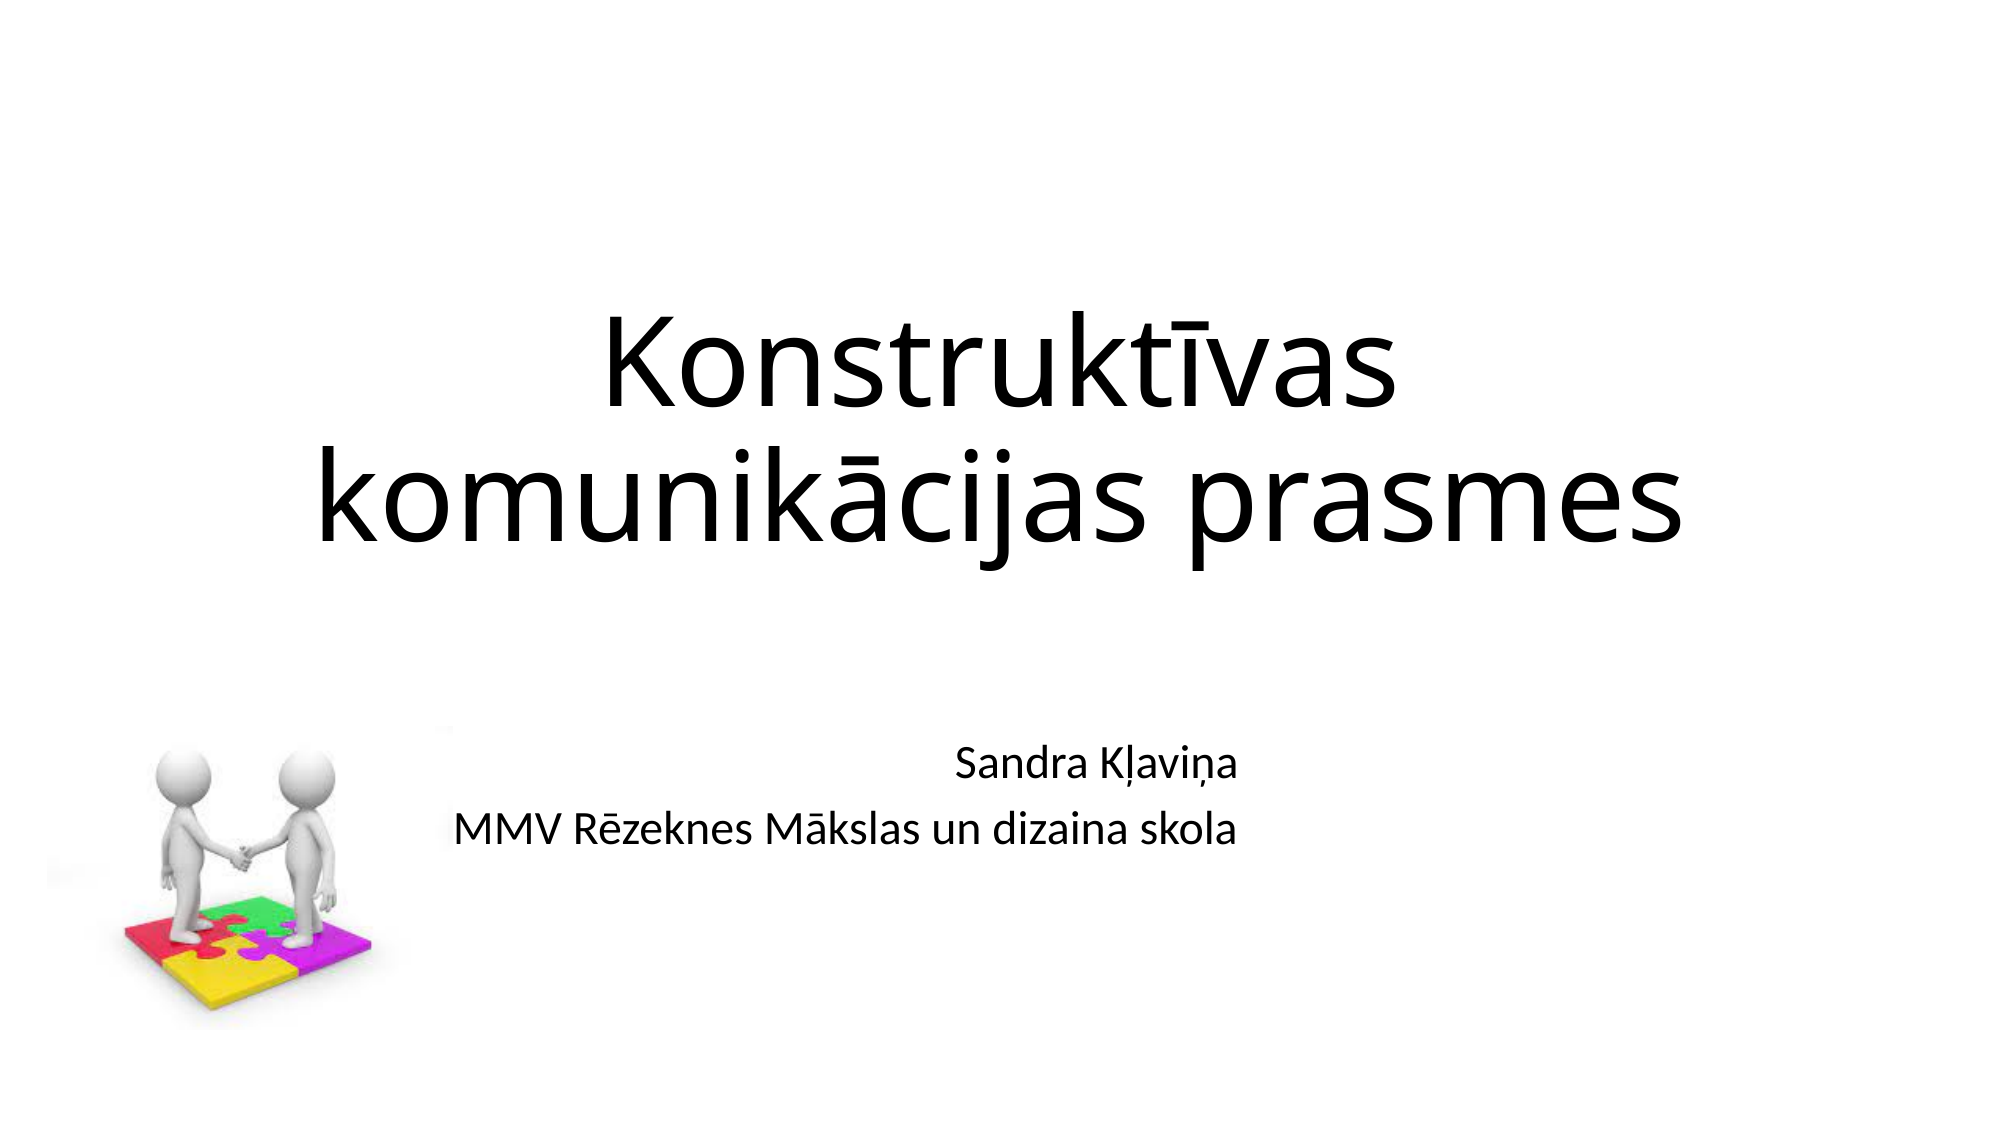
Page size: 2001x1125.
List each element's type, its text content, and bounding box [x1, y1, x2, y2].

subtitle Sandra Kļaviņa MIKC LMMV Rēzeknes Mākslas un dizaina skola [305, 590, 1806, 863]
picture [47, 726, 453, 1030]
title Konstruktīvas komunikācijas prasmes [249, 184, 1750, 576]
